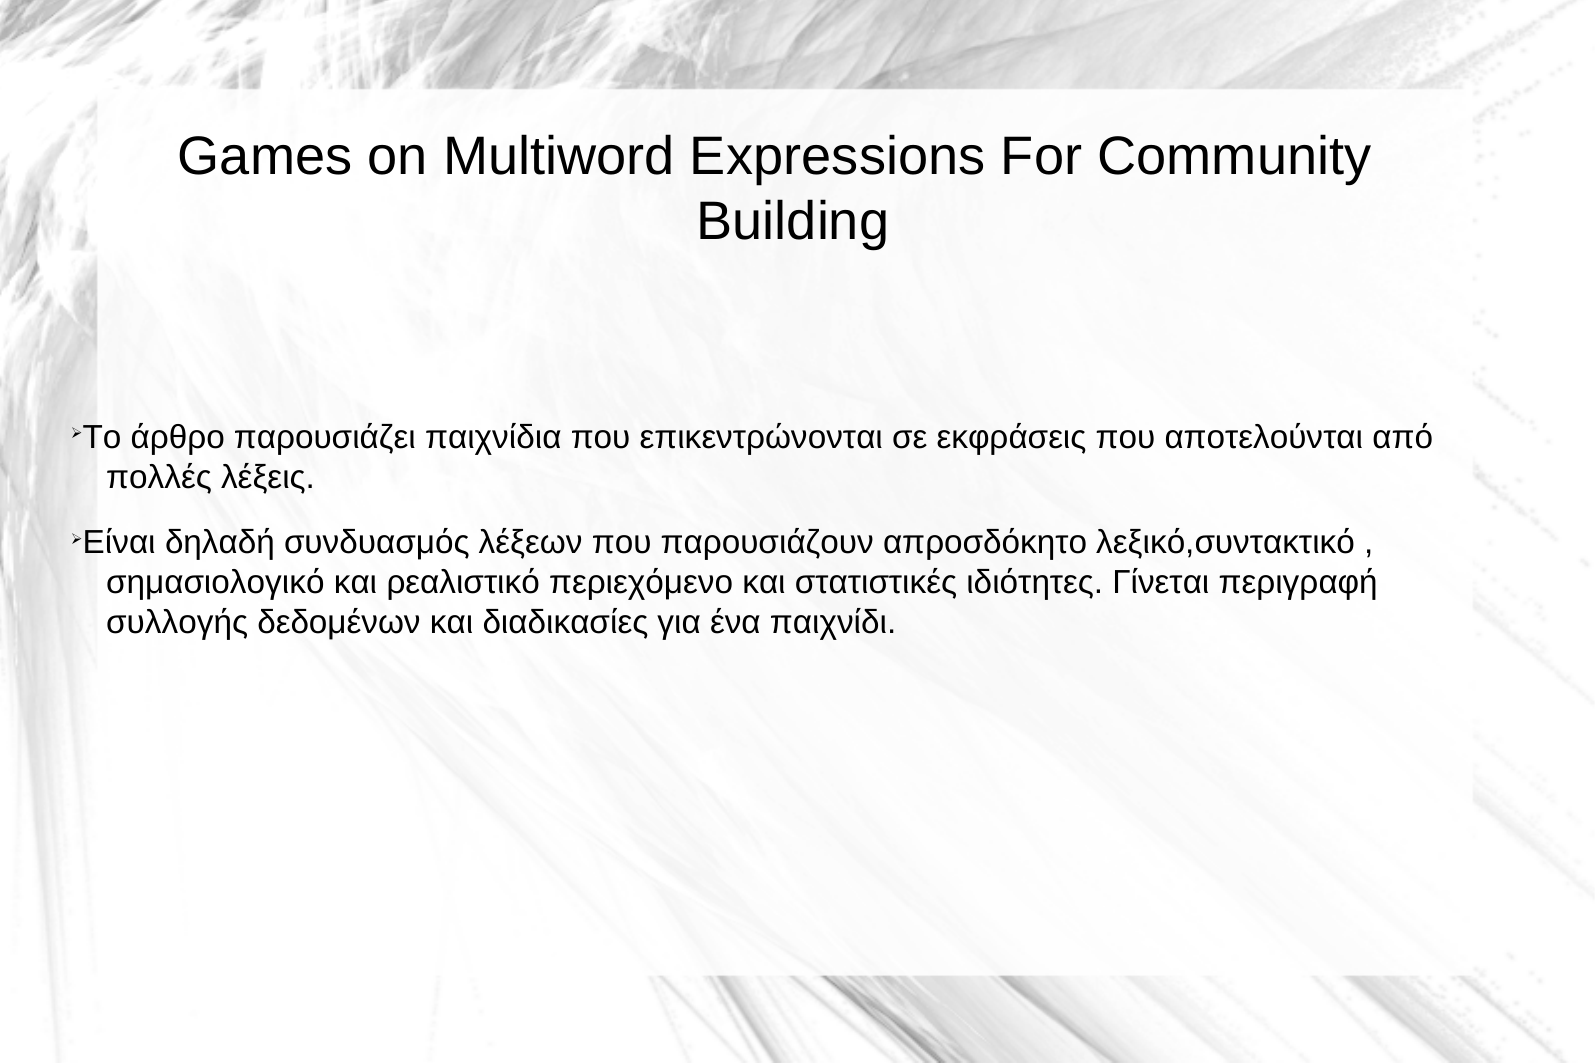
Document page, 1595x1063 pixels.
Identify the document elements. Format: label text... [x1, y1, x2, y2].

title Games on Multiword Expressions For Community Building [106, 111, 1445, 259]
subtitle Το άρθρο παρουσιάζει παιχνίδια που επικεντρώνονται σε εκφράσεις που αποτελούνται από πολλές λέξεις. Είναι δηλαδή συνδυασμός λέξεων που παρουσιάζουν απροσδόκητο λεξικό,συντακτικό , σημασιολογικό και ρεαλιστικό περιεχόμενο και στατιστικές ιδιότητες. Γίνεται περιγραφή συλλογής δεδομένων και διαδικασίες για ένα παιχνίδι. [70, 259, 1515, 796]
